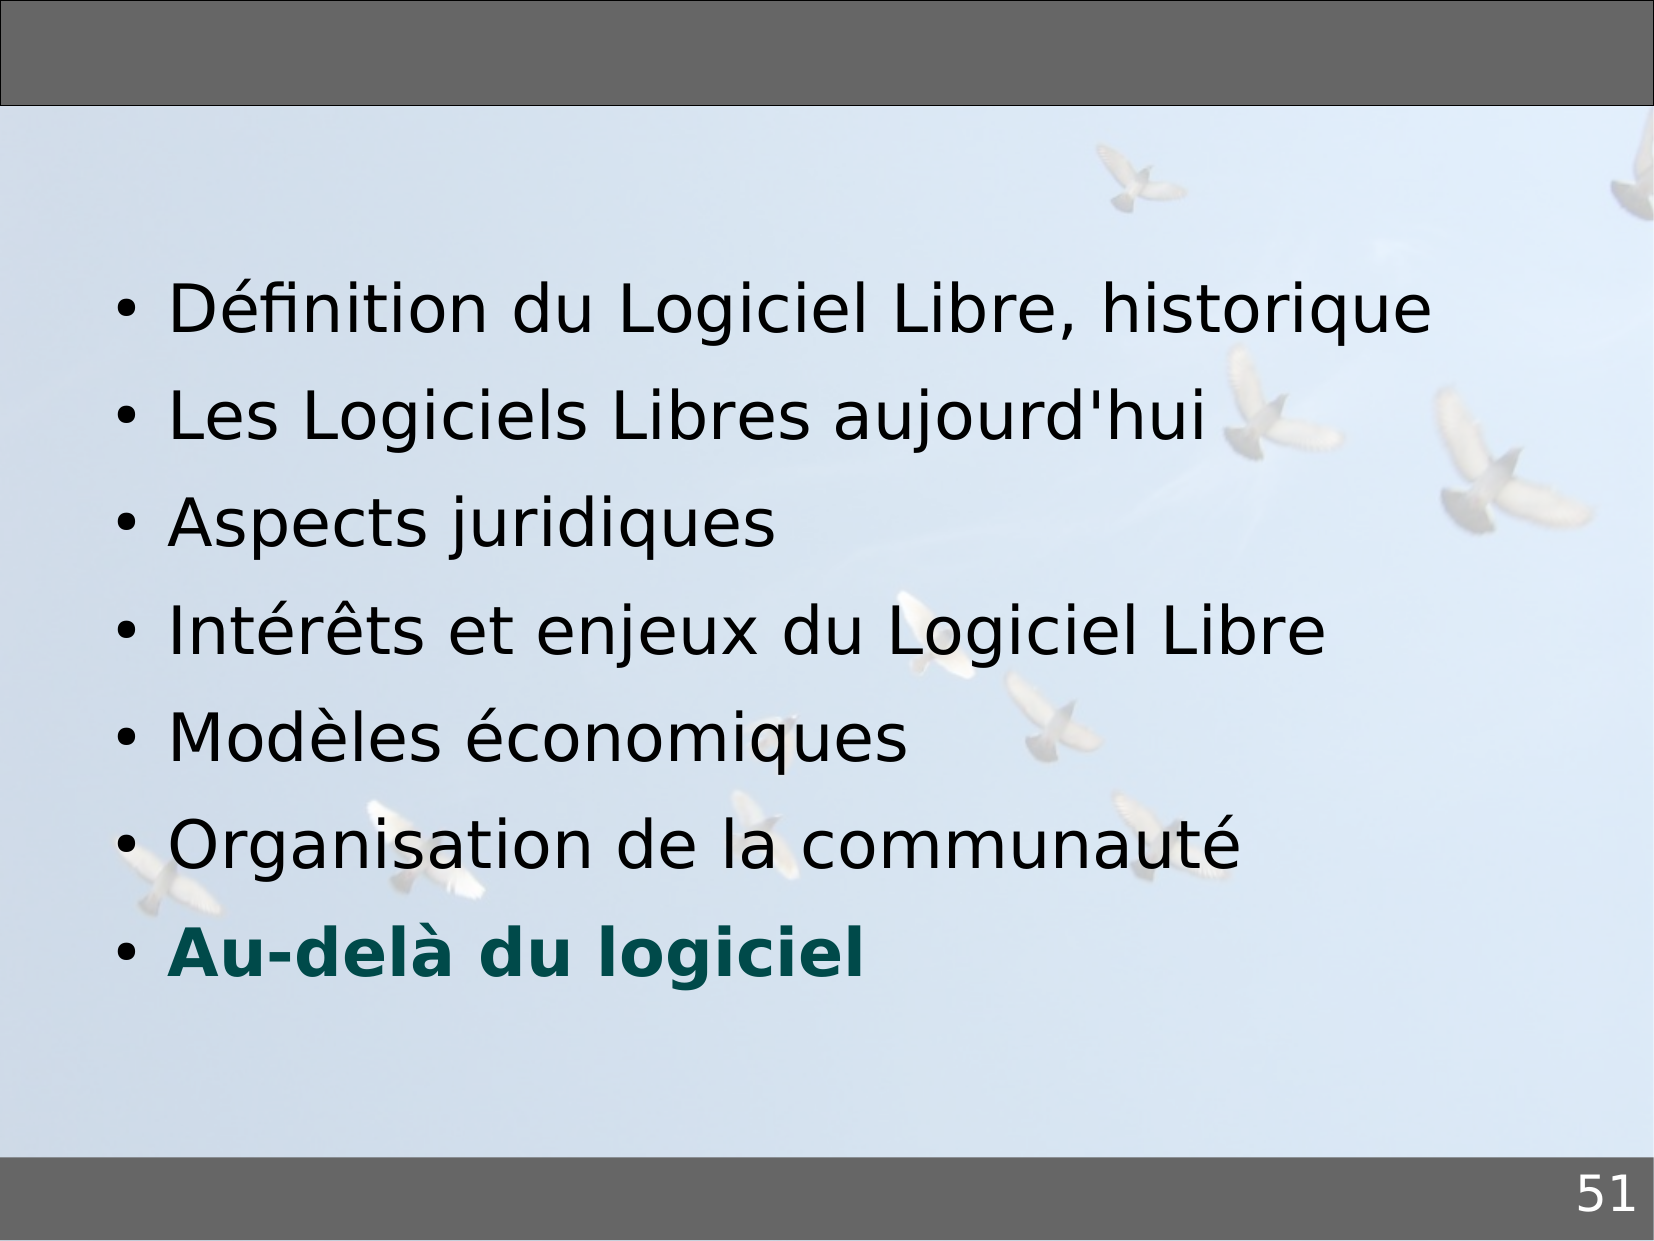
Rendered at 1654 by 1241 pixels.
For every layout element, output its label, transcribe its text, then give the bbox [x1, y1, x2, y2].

list Définition du Logiciel Libre, historique Les Logiciels Libres aujourd'hui Aspects juridiques Intérêts et enjeux du Logiciel Libre Modèles économiques Organisation de la communauté Au-delà du logiciel [96, 270, 1585, 992]
